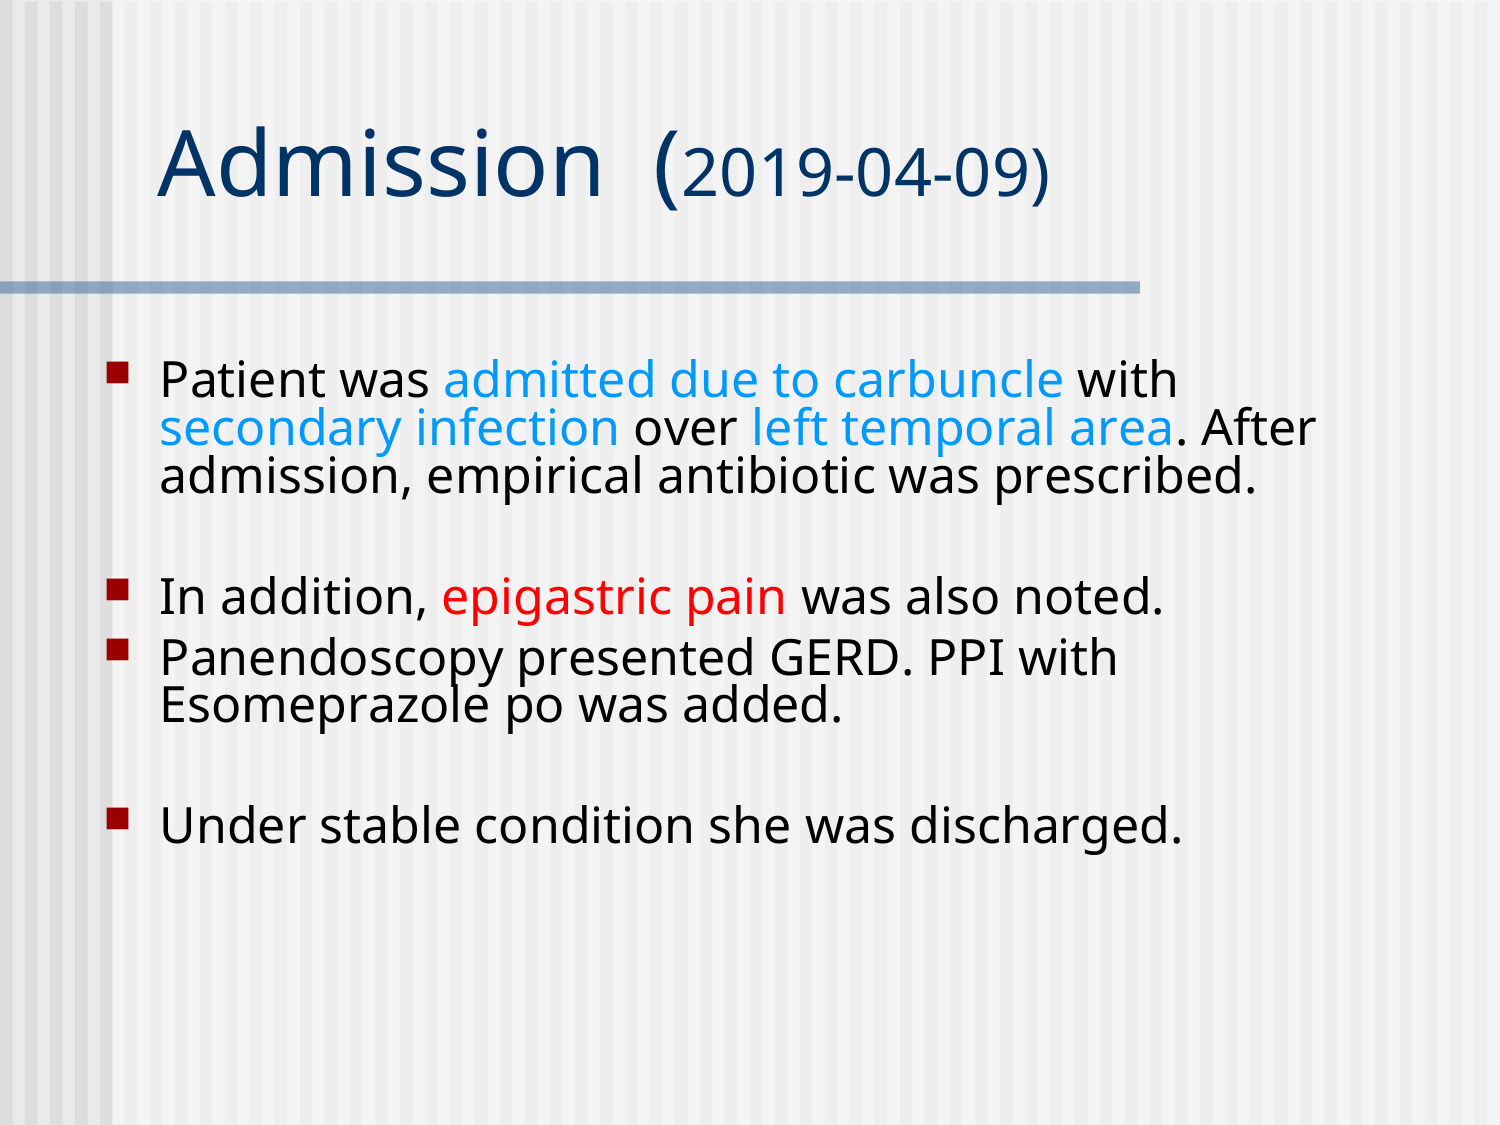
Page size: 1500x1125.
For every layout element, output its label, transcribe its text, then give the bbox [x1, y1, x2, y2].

title Admission (2019-04-09) [142, 96, 1482, 223]
list Patient was admitted due to carbuncle with secondary infection over left temporal area. After admission, empirical antibiotic was prescribed. In addition, epigastric pain was also noted. Panendoscopy presented GERD. PPI with Esomeprazole po was added. Under stable condition she was discharged. [88, 279, 1407, 1055]
